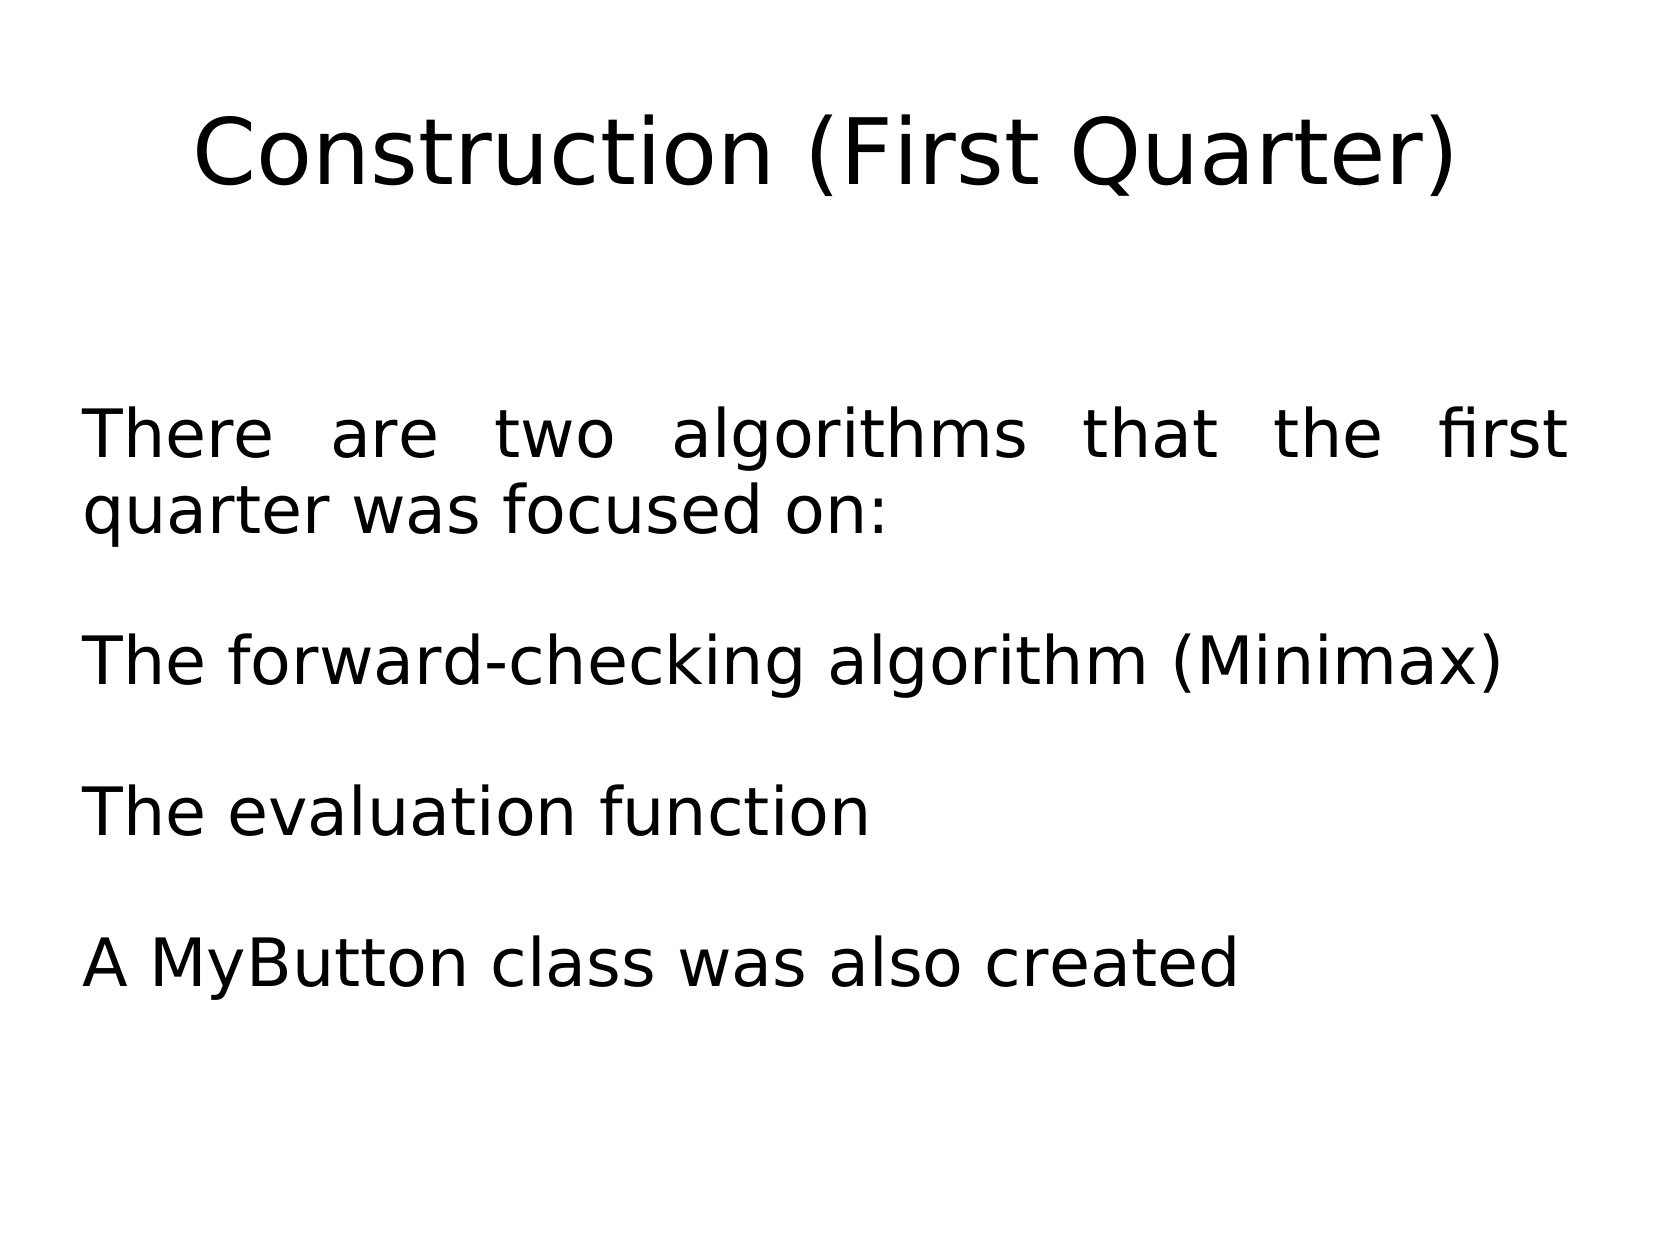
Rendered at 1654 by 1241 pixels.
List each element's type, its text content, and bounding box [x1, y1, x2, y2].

title Construction (First Quarter) [82, 99, 1571, 208]
subtitle There are two algorithms that the first quarter was focused on: The forward-checking algorithm (Minimax) The evaluation function A MyButton class was also created [82, 387, 1571, 1011]
